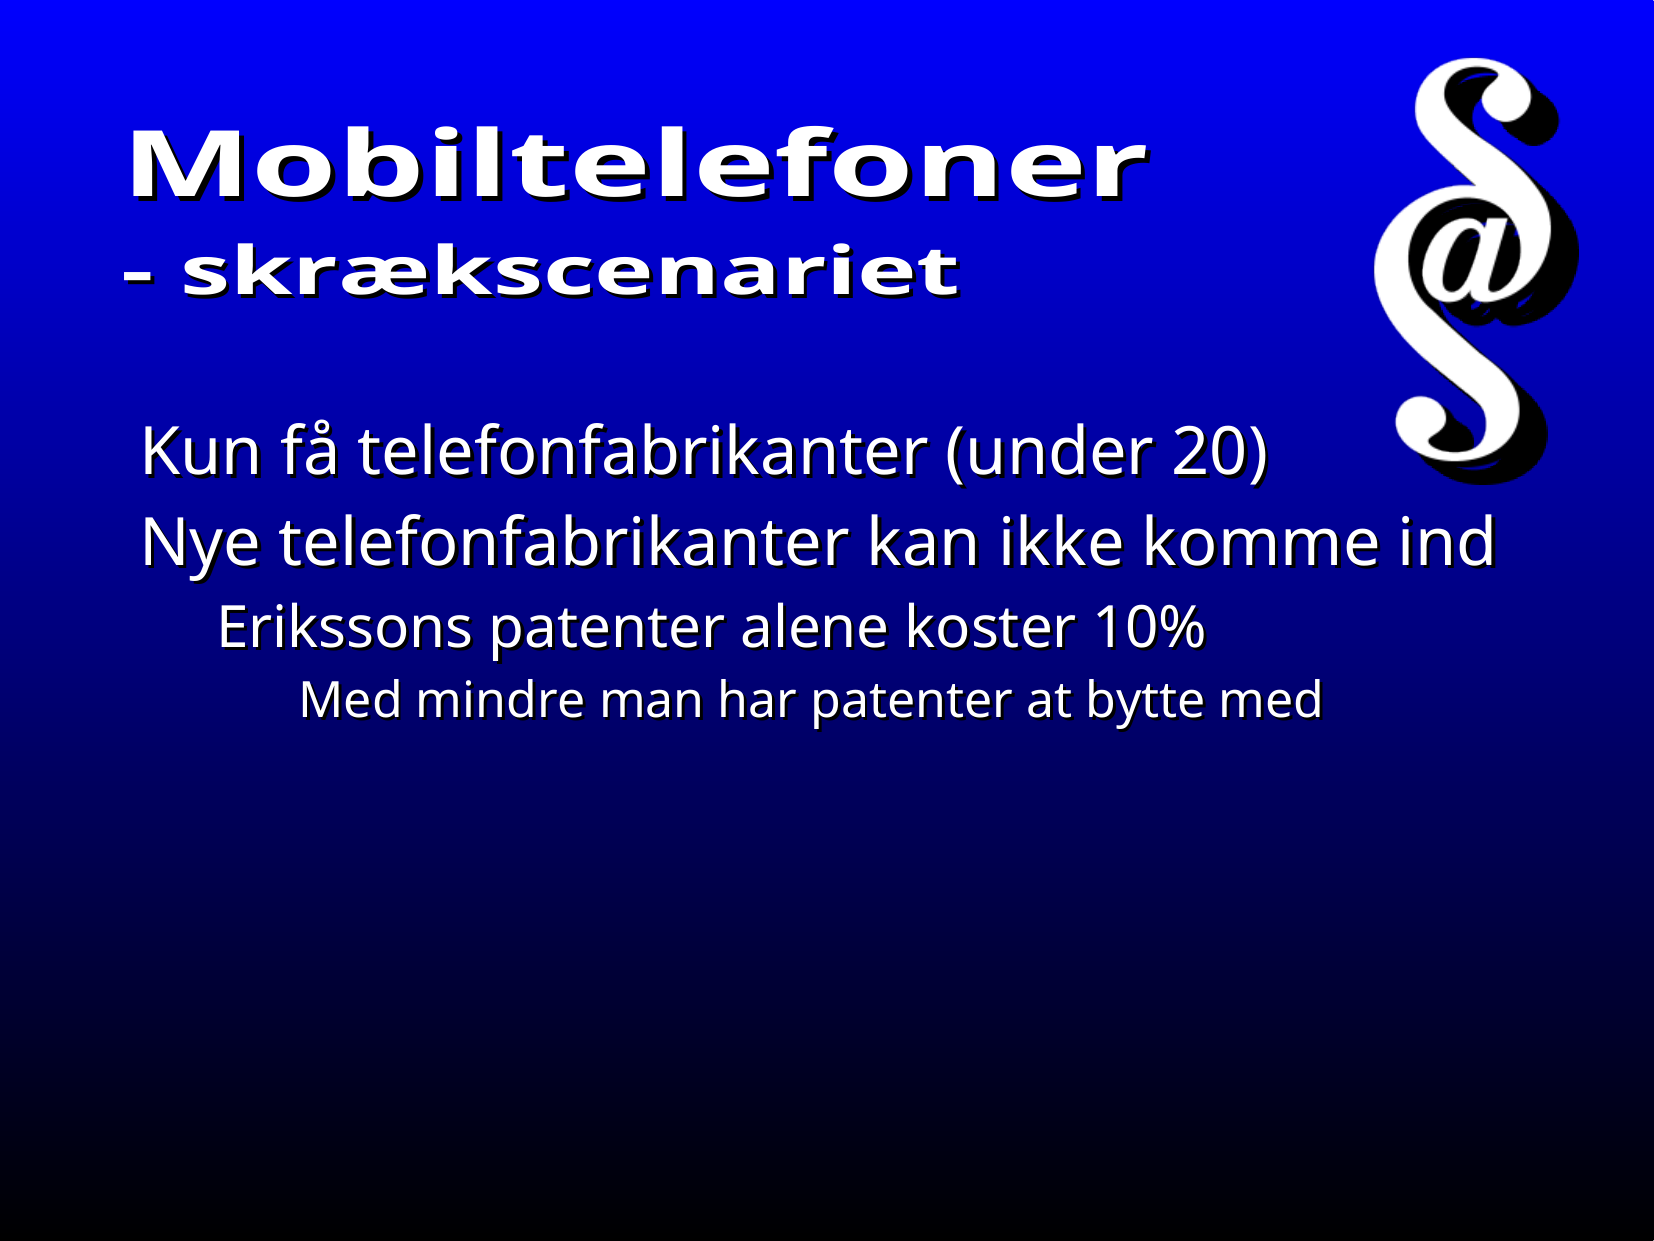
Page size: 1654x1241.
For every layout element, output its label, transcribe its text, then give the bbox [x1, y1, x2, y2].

list Kun få telefonfabrikanter (under 20) Nye telefonfabrikanter kan ikke komme ind Erikssons patenter alene koster 10% Med mindre man har patenter at bytte med [121, 403, 1534, 1127]
title Mobiltelefoner - skrækscenariet [121, 102, 1281, 311]
picture [1357, 44, 1595, 488]
